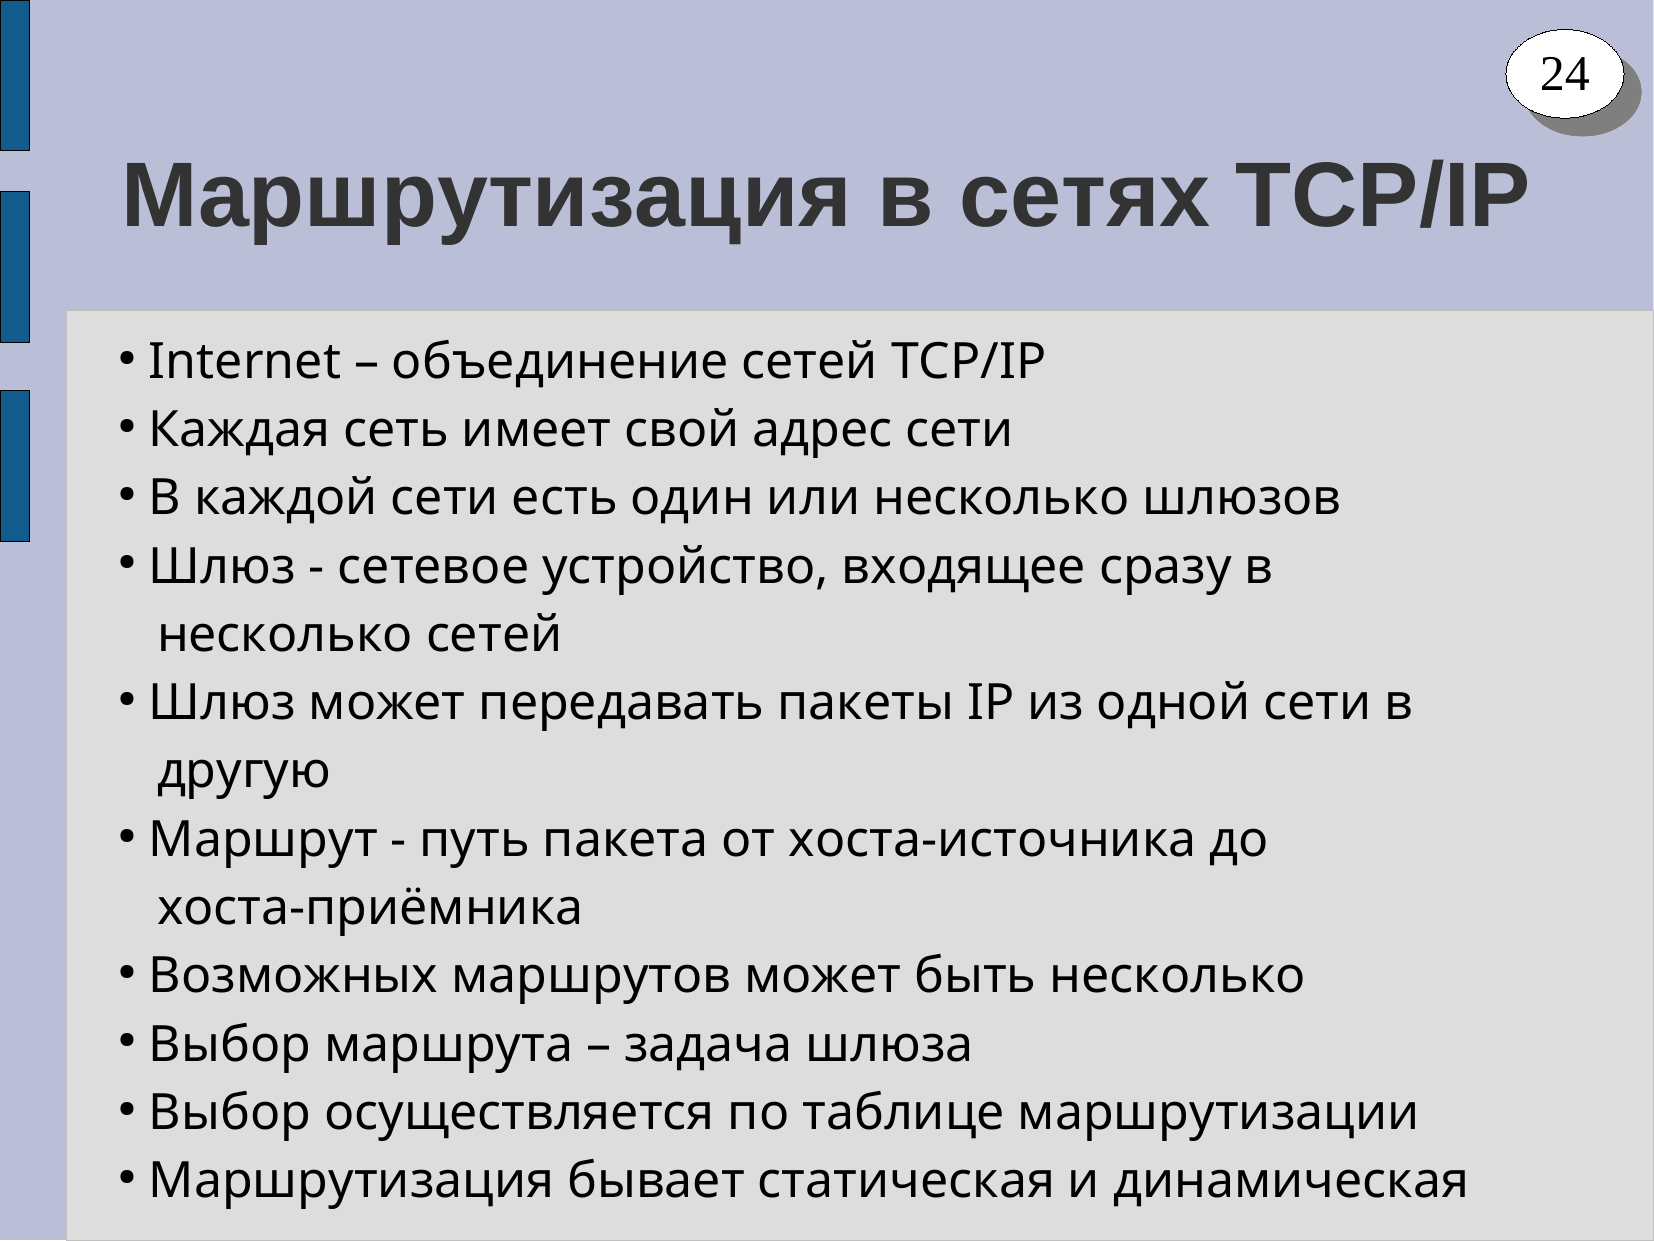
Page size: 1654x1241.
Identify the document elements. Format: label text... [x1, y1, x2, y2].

title Маршрутизация в сетях TCP/IP [121, 91, 1534, 299]
text_box 24 [1505, 29, 1625, 119]
text_box Internet – объединение сетей TCP/IP Каждая сеть имеет свой адрес сети В каждой сети есть один или несколько шлюзов Шлюз - сетевое устройство, входящее сразу в несколько сетей Шлюз может передавать пакеты IP из одной сети в другую Маршрут - путь пакета от хоста-источника до хоста-приёмника Возможных маршрутов может быть несколько Выбор маршрута – задача шлюза Выбор осуществляется по таблице маршрутизации Маршрутизация бывает статическая и динамическая [118, 324, 1625, 1115]
